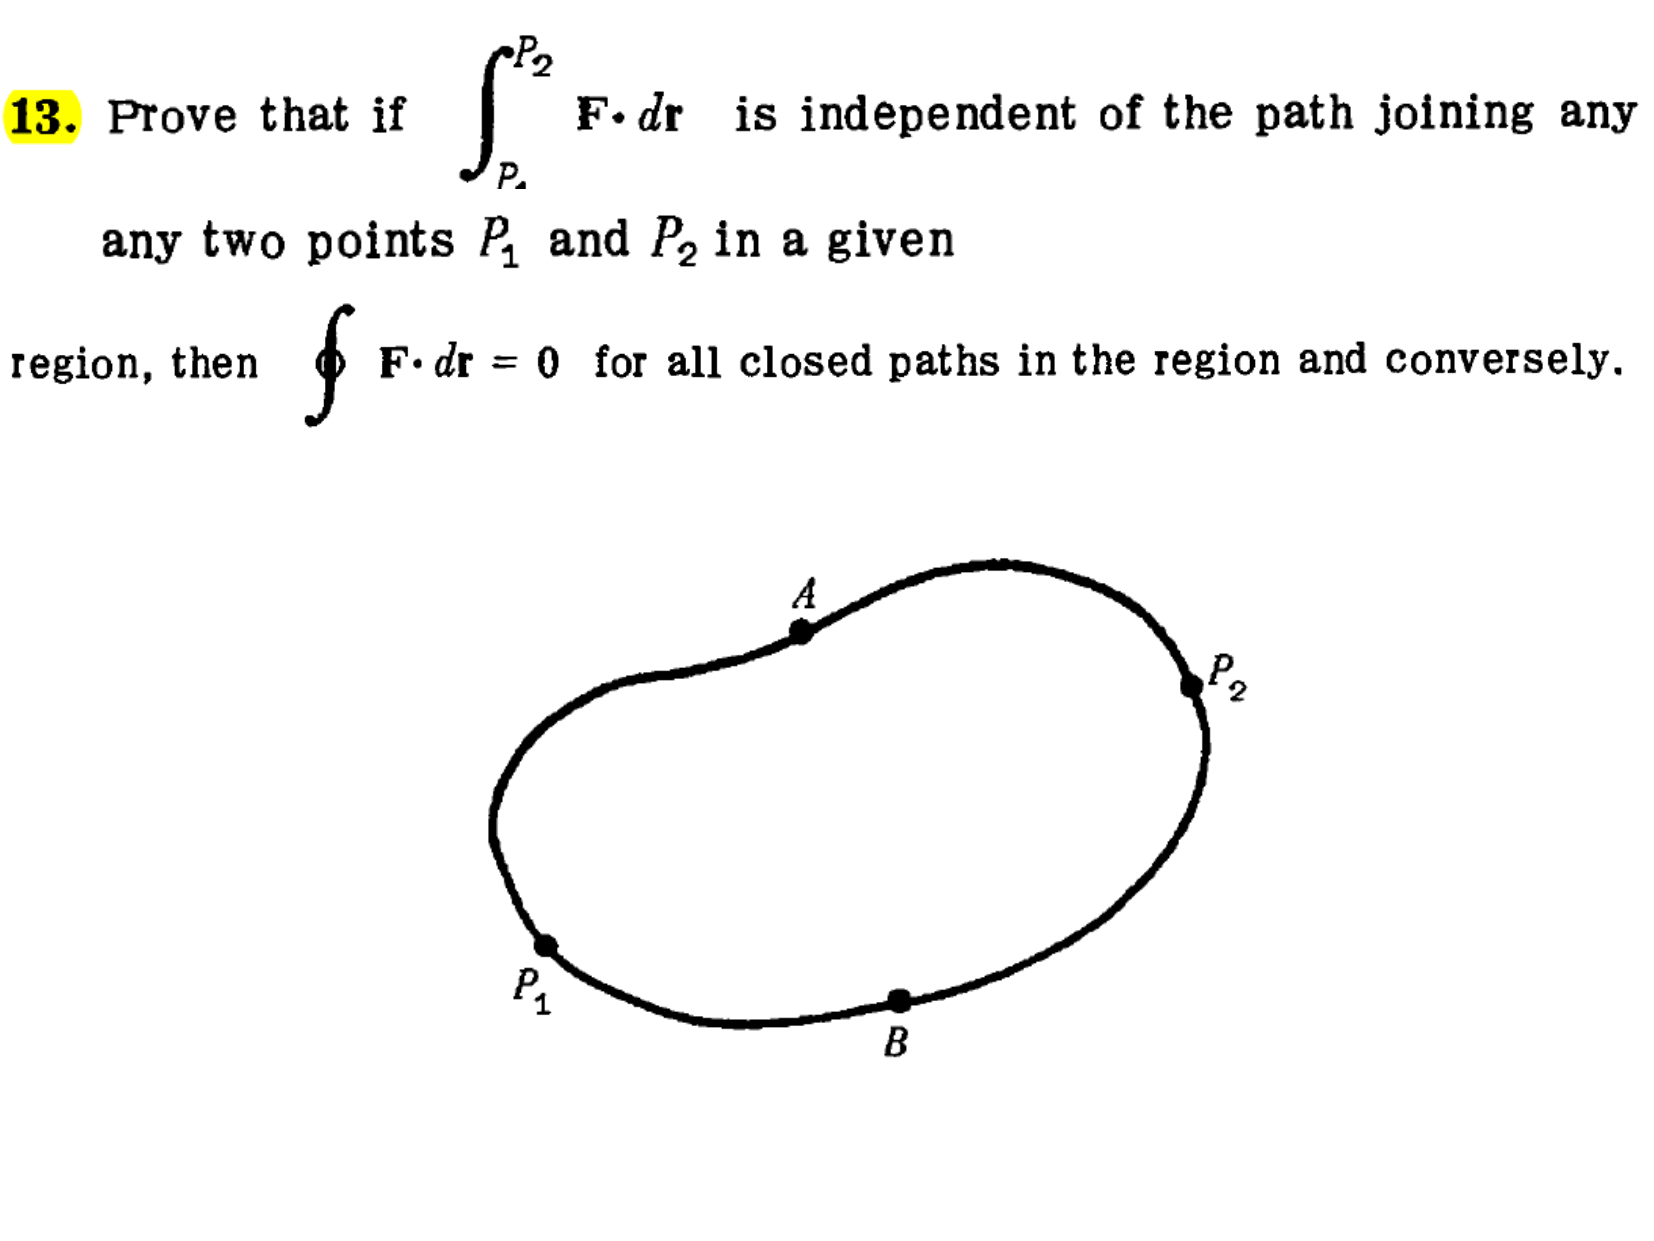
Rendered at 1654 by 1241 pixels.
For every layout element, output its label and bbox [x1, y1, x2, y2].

picture [448, 496, 1287, 1087]
picture [0, 22, 1654, 189]
picture [0, 200, 1654, 436]
